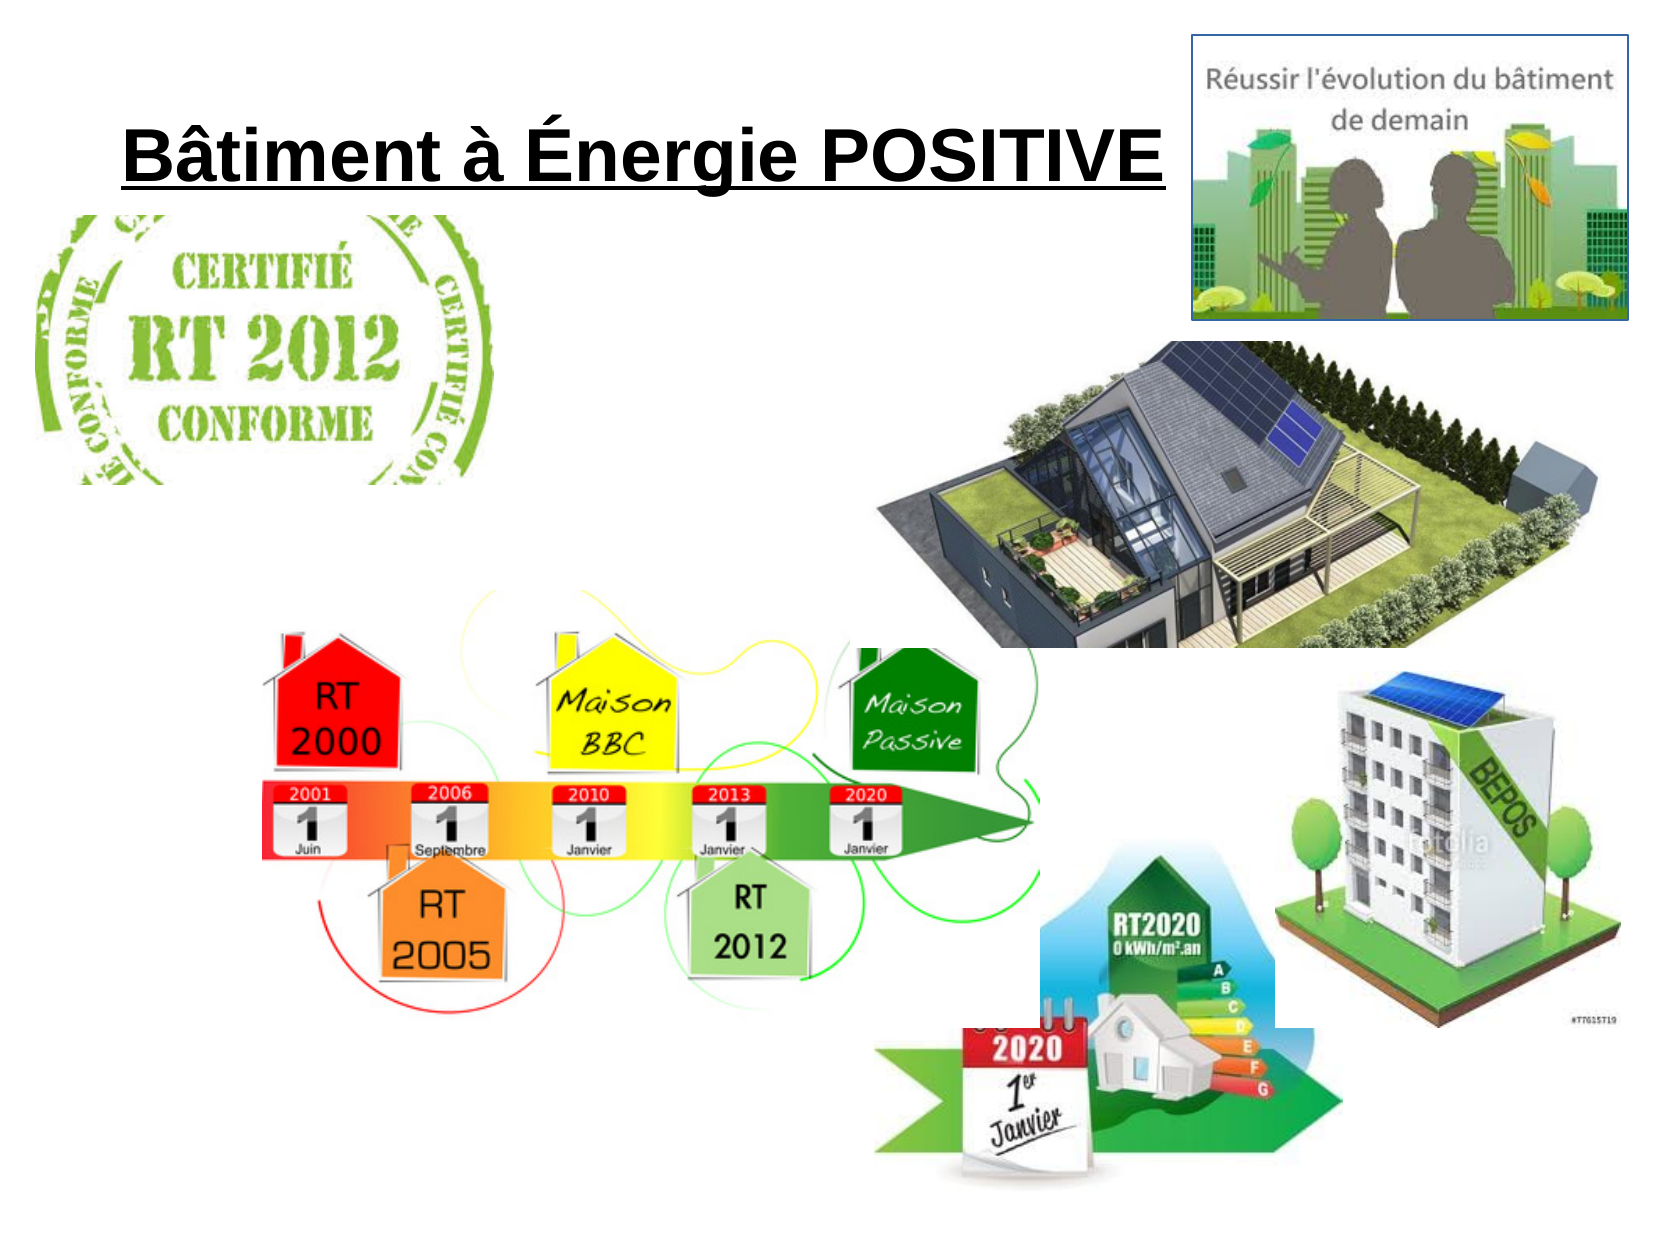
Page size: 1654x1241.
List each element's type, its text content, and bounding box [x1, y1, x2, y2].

text_box Bâtiment à Énergie POSITIVE [106, 106, 1191, 206]
picture [1192, 36, 1628, 319]
picture [262, 341, 1630, 1192]
picture [35, 215, 494, 485]
